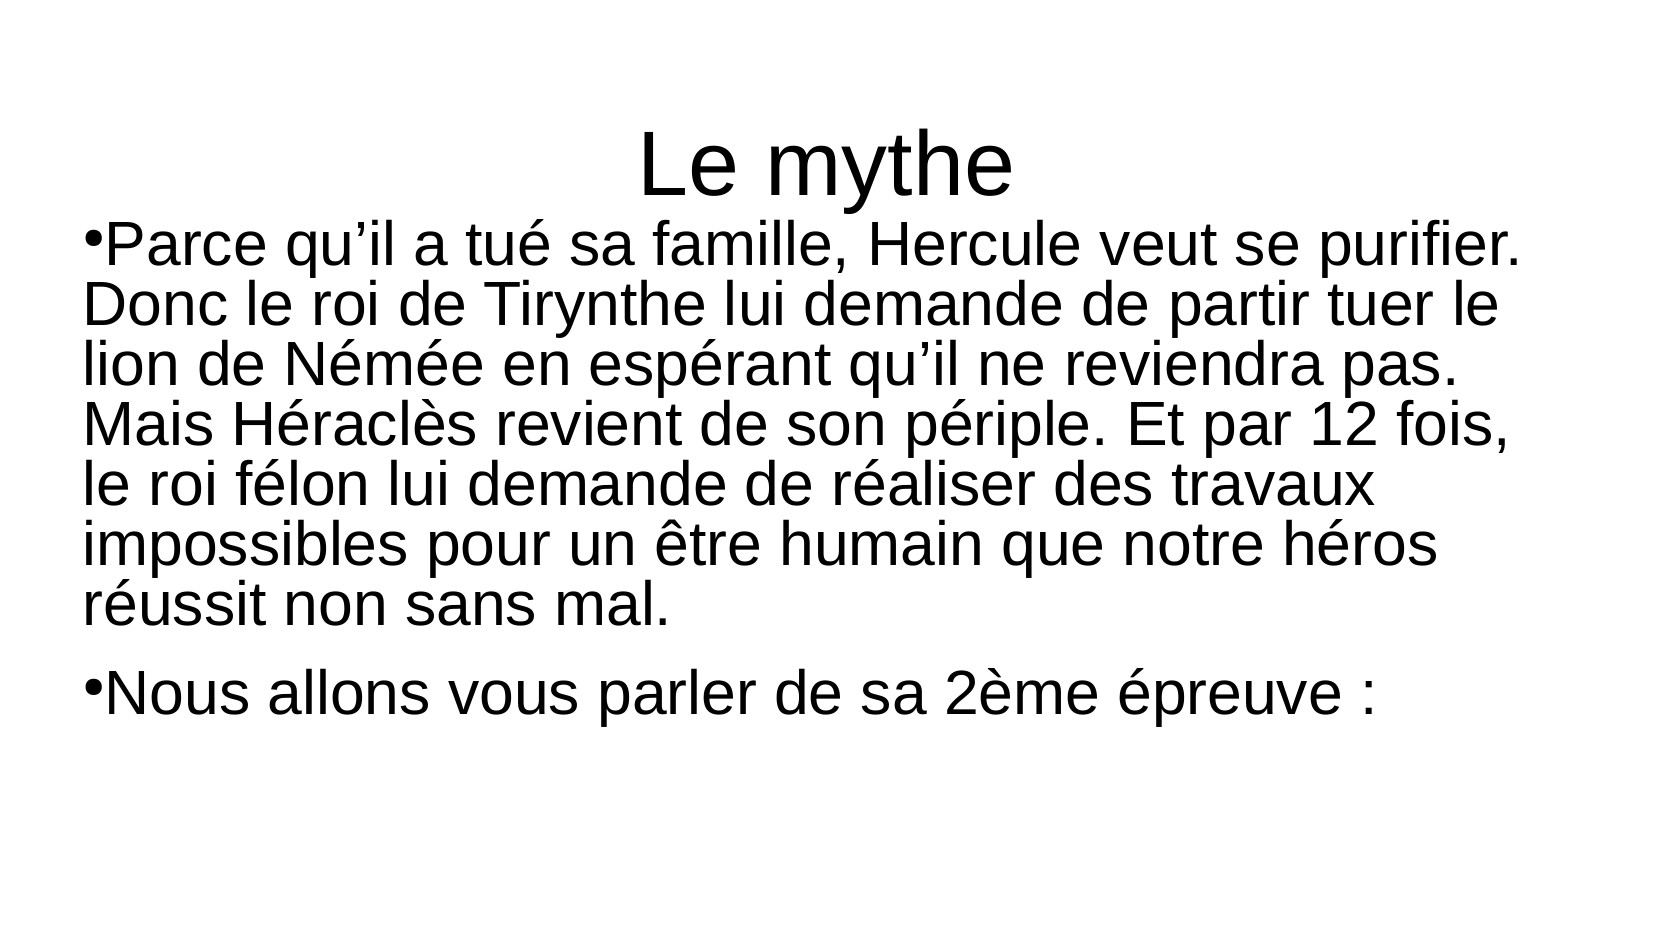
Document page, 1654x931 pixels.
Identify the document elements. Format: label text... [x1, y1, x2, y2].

title Le mythe [82, 80, 1571, 217]
list Parce qu’il a tué sa famille, Hercule veut se purifier. Donc le roi de Tirynthe lui demande de partir tuer le lion de Némée en espérant qu’il ne reviendra pas. Mais Héraclès revient de son périple. Et par 12 fois, le roi félon lui demande de réaliser des travaux impossibles pour un être humain que notre héros réussit non sans mal. Nous allons vous parler de sa 2ème épreuve : [82, 217, 1571, 758]
